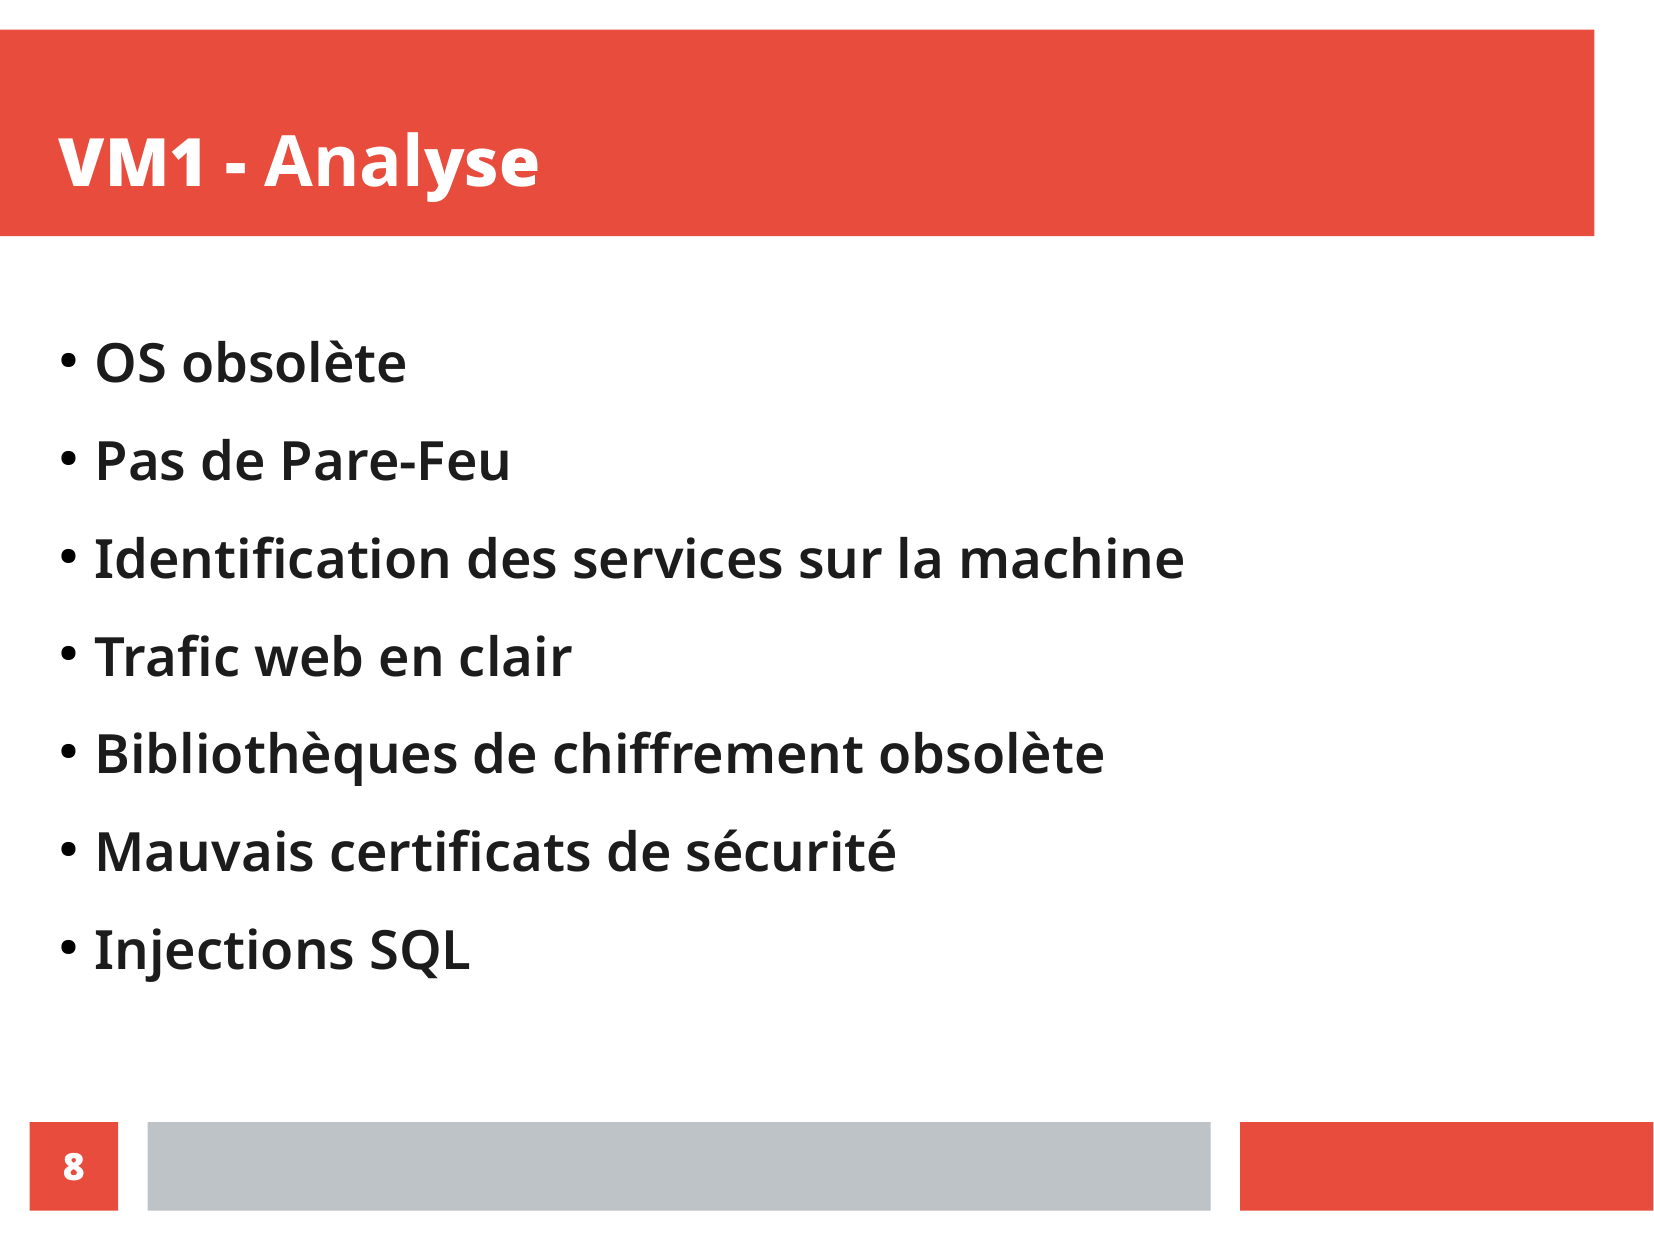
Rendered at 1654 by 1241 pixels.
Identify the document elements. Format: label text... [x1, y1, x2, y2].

title VM1 - Analyse [59, 59, 1595, 207]
list OS obsolète Pas de Pare-Feu Identification des services sur la machine Trafic web en clair Bibliothèques de chiffrement obsolète Mauvais certificats de sécurité Injections SQL [59, 324, 1565, 1093]
